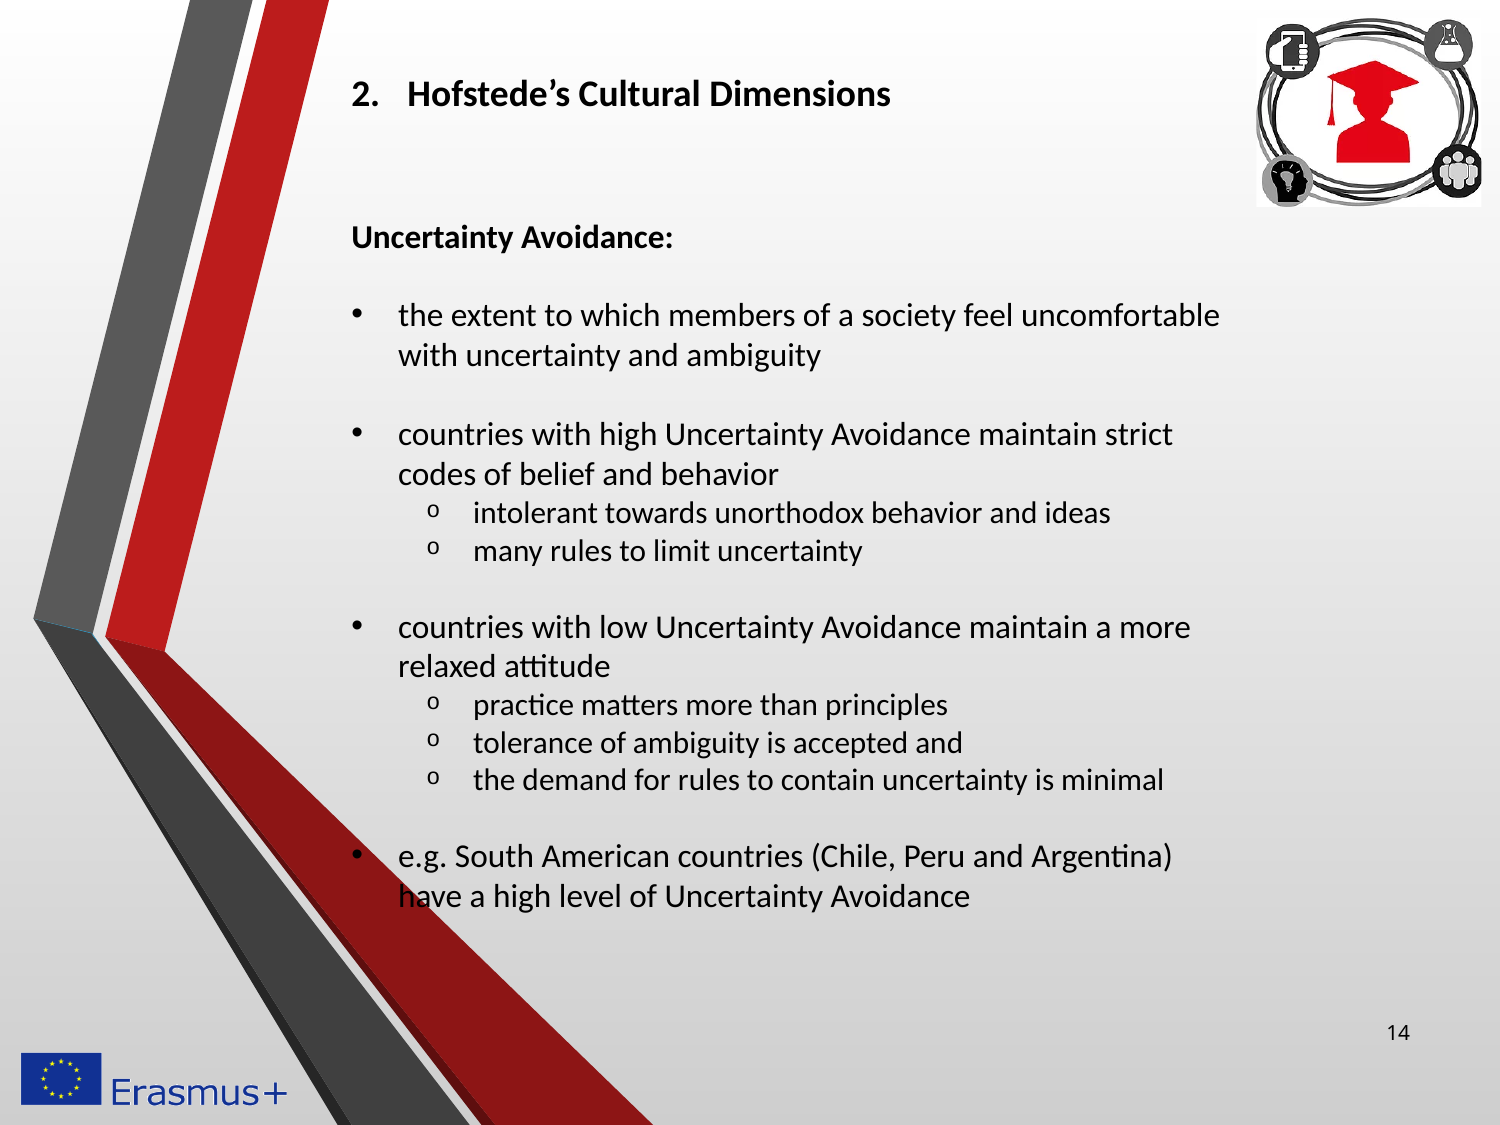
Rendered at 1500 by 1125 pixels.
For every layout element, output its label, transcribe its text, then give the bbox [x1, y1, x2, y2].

slide_number <numer> [1357, 1003, 1425, 1064]
text_box Uncertainty Avoidance: the extent to which members of a society feel uncomfortable with uncertainty and ambiguity countries with high Uncertainty Avoidance maintain strict codes of belief and behavior intolerant towards unorthodox behavior and ideas many rules to limit uncertainty countries with low Uncertainty Avoidance maintain a more relaxed attitude practice matters more than principles tolerance of ambiguity is accepted and the demand for rules to contain uncertainty is minimal e.g. South American countries (Chile, Peru and Argentina) have a high level of Uncertainty Avoidance [336, 208, 1258, 922]
picture [1256, 18, 1482, 207]
picture [5, 1037, 302, 1120]
chart [1257, 19, 1483, 209]
text_box Hofstede’s Cultural Dimensions [336, 61, 1247, 122]
